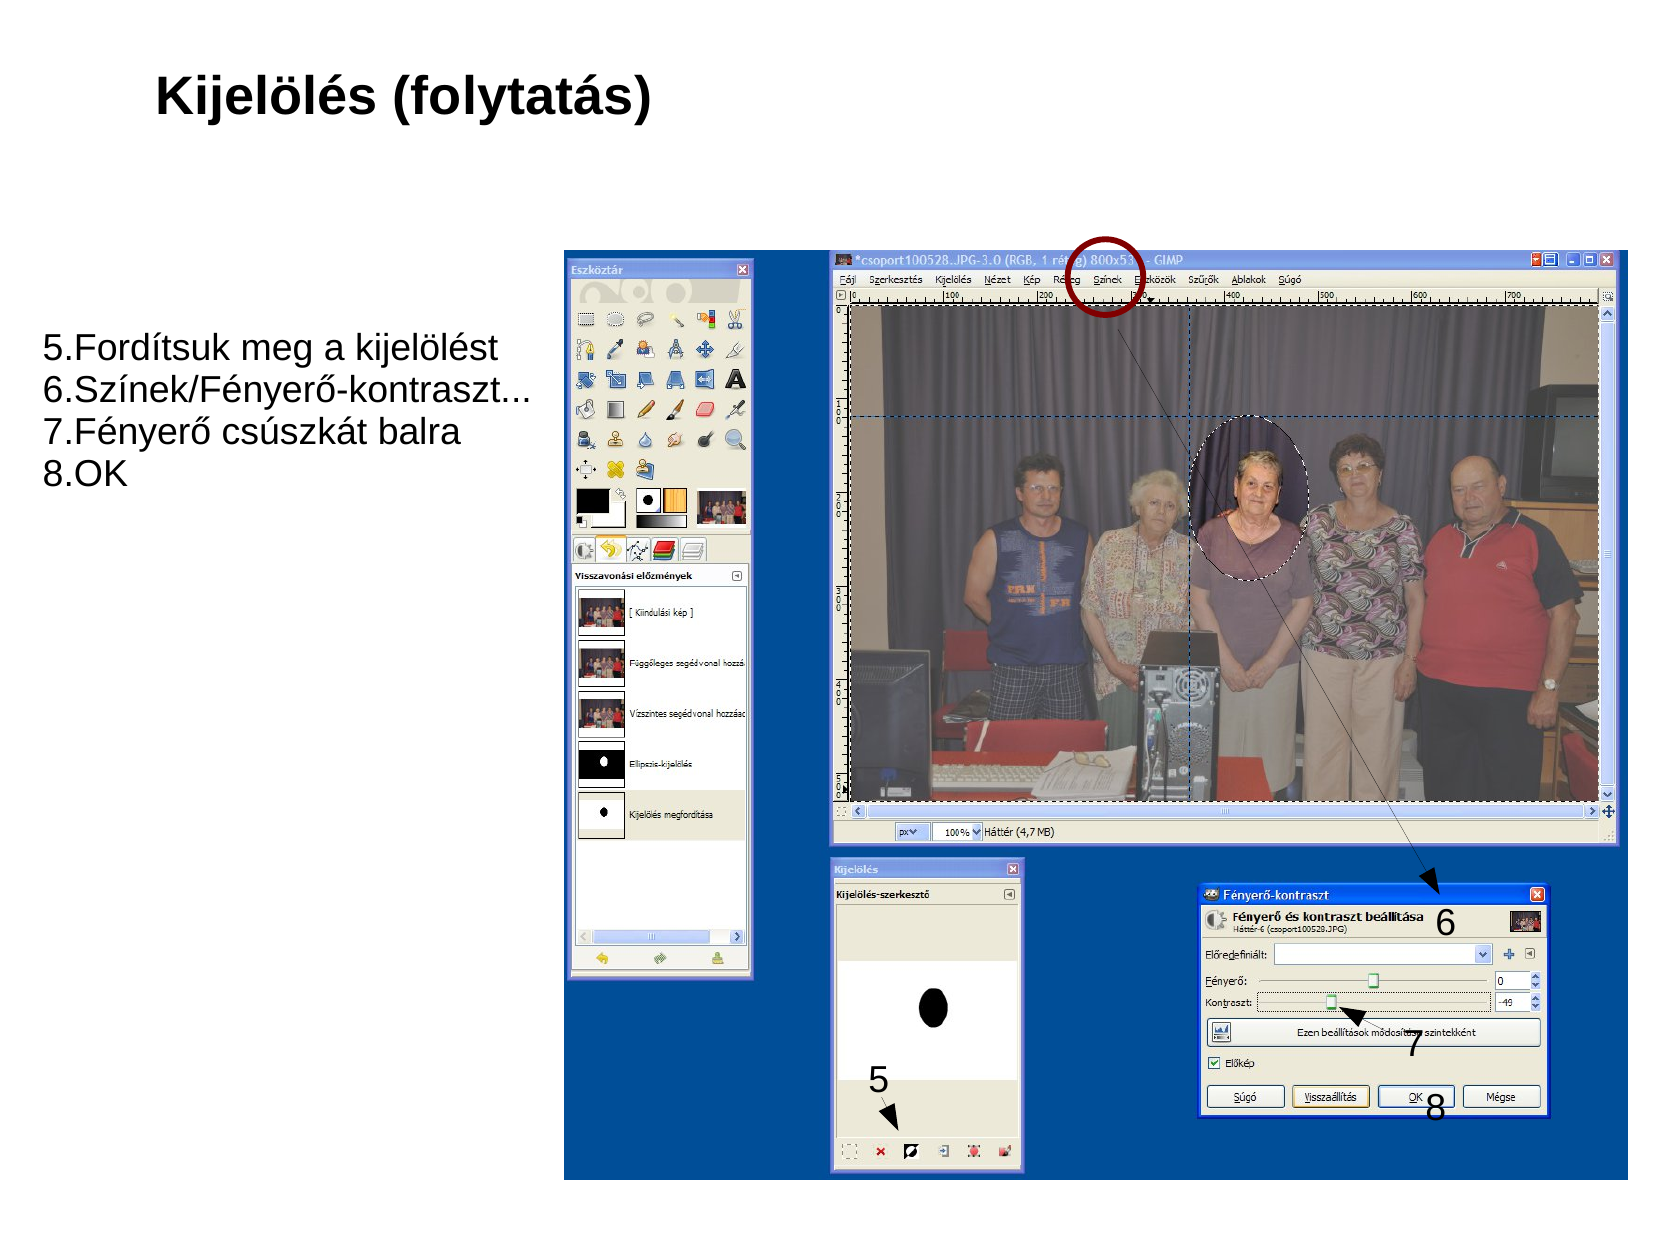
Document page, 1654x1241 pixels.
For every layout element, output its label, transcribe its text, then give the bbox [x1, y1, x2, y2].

text_box 8 [1410, 1078, 1461, 1149]
text_box 7 [1388, 1015, 1440, 1073]
picture [1071, 250, 1140, 311]
text_box 5 [853, 1050, 904, 1108]
text_box Kijelölés (folytatás) [140, 58, 667, 135]
text_box Fordítsuk meg a kijelölést Színek/Fényerő-kontraszt... Fényerő csúszkát balra OK [27, 319, 547, 587]
text_box 6 [1420, 894, 1471, 952]
picture [564, 250, 1628, 1180]
